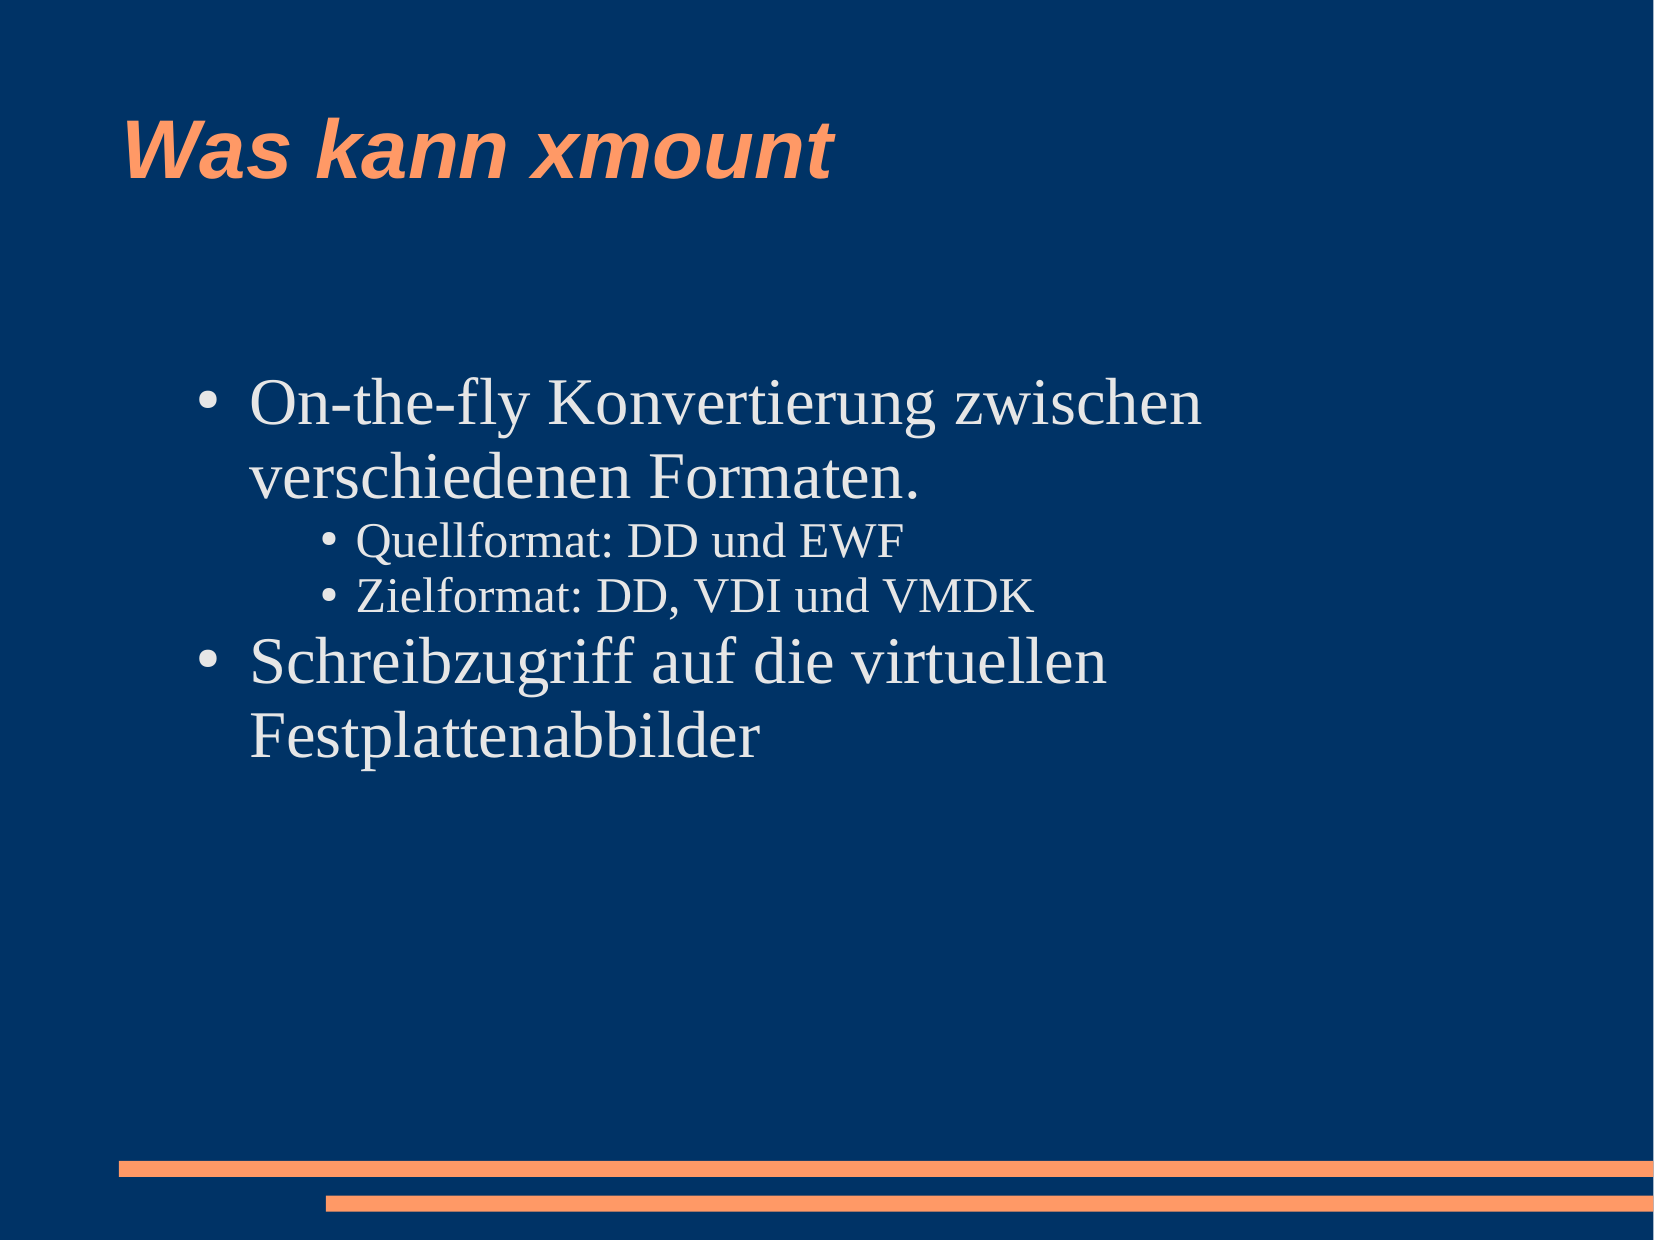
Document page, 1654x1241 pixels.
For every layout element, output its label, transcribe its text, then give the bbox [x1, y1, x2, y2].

title Was kann xmount [121, 46, 1534, 254]
list On-the-fly Konvertierung zwischen verschiedenen Formaten. Quellformat: DD und EWF Zielformat: DD, VDI und VMDK Schreibzugriff auf die virtuellen Festplattenabbilder [178, 364, 1570, 1147]
